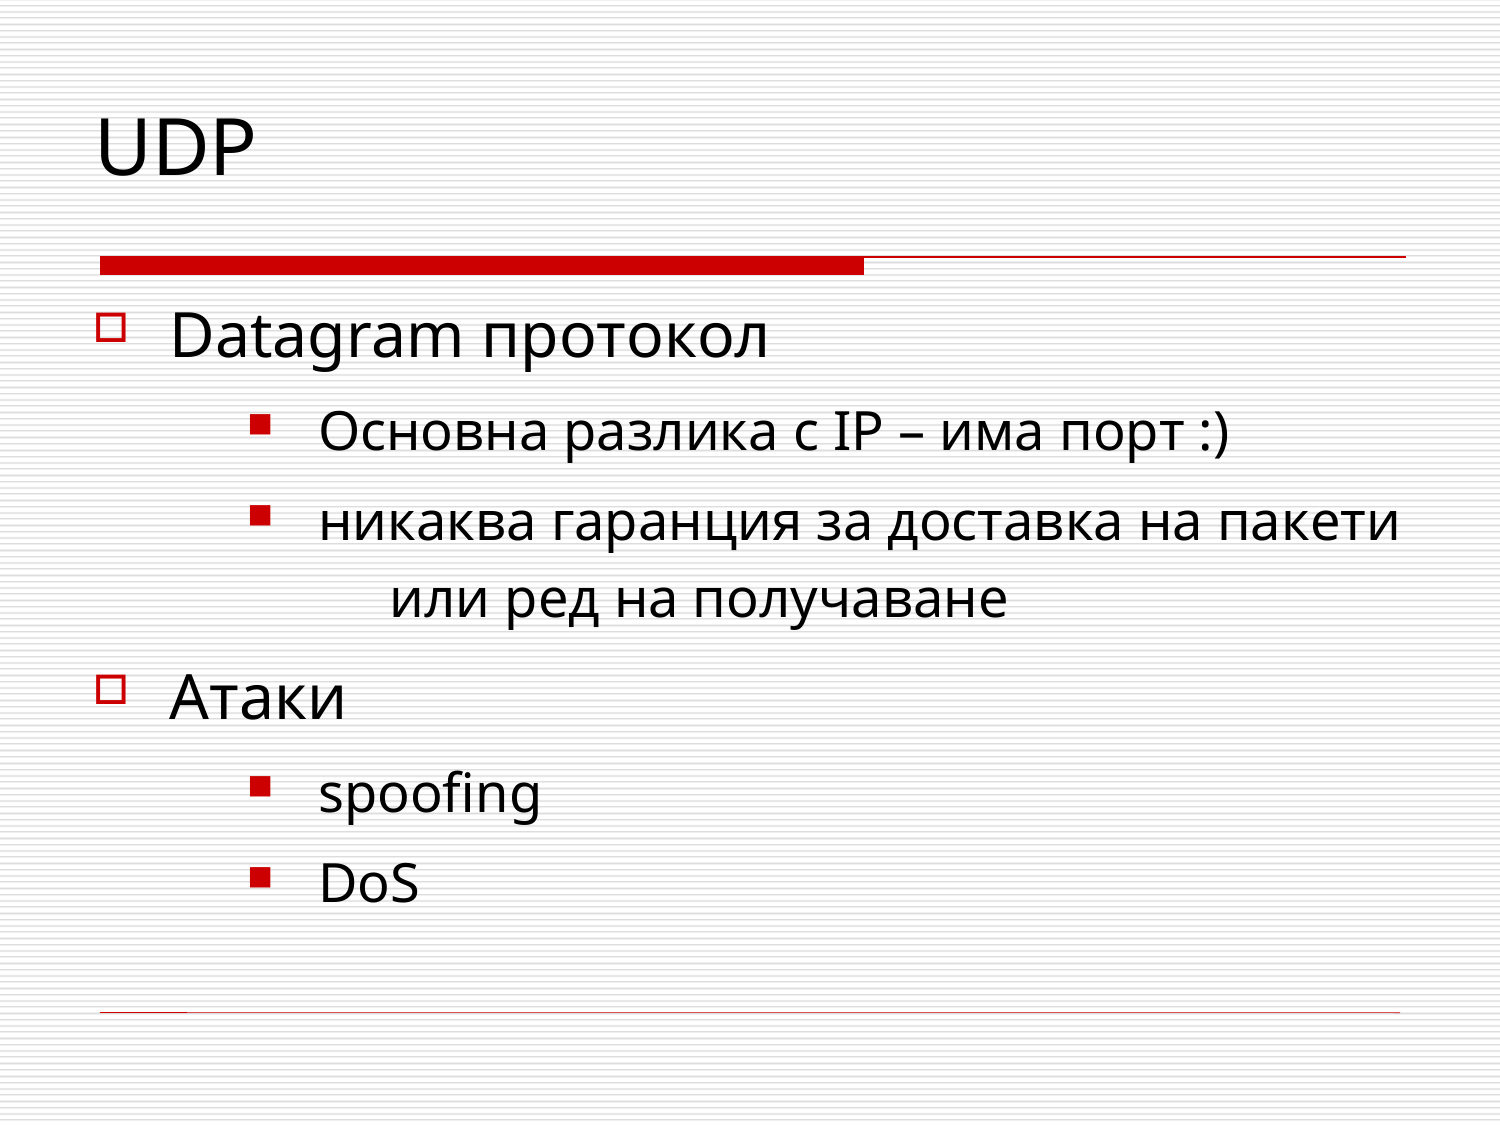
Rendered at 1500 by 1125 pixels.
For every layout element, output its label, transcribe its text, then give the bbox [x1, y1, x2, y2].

title UDP [94, 35, 1407, 249]
list Datagram протокол Основна разлика с IP – има порт :) никаква гаранция за доставка на пакети или ред на получаване Атаки spoofing DoS [92, 287, 1405, 988]
picture [0, 0, 1500, 1125]
